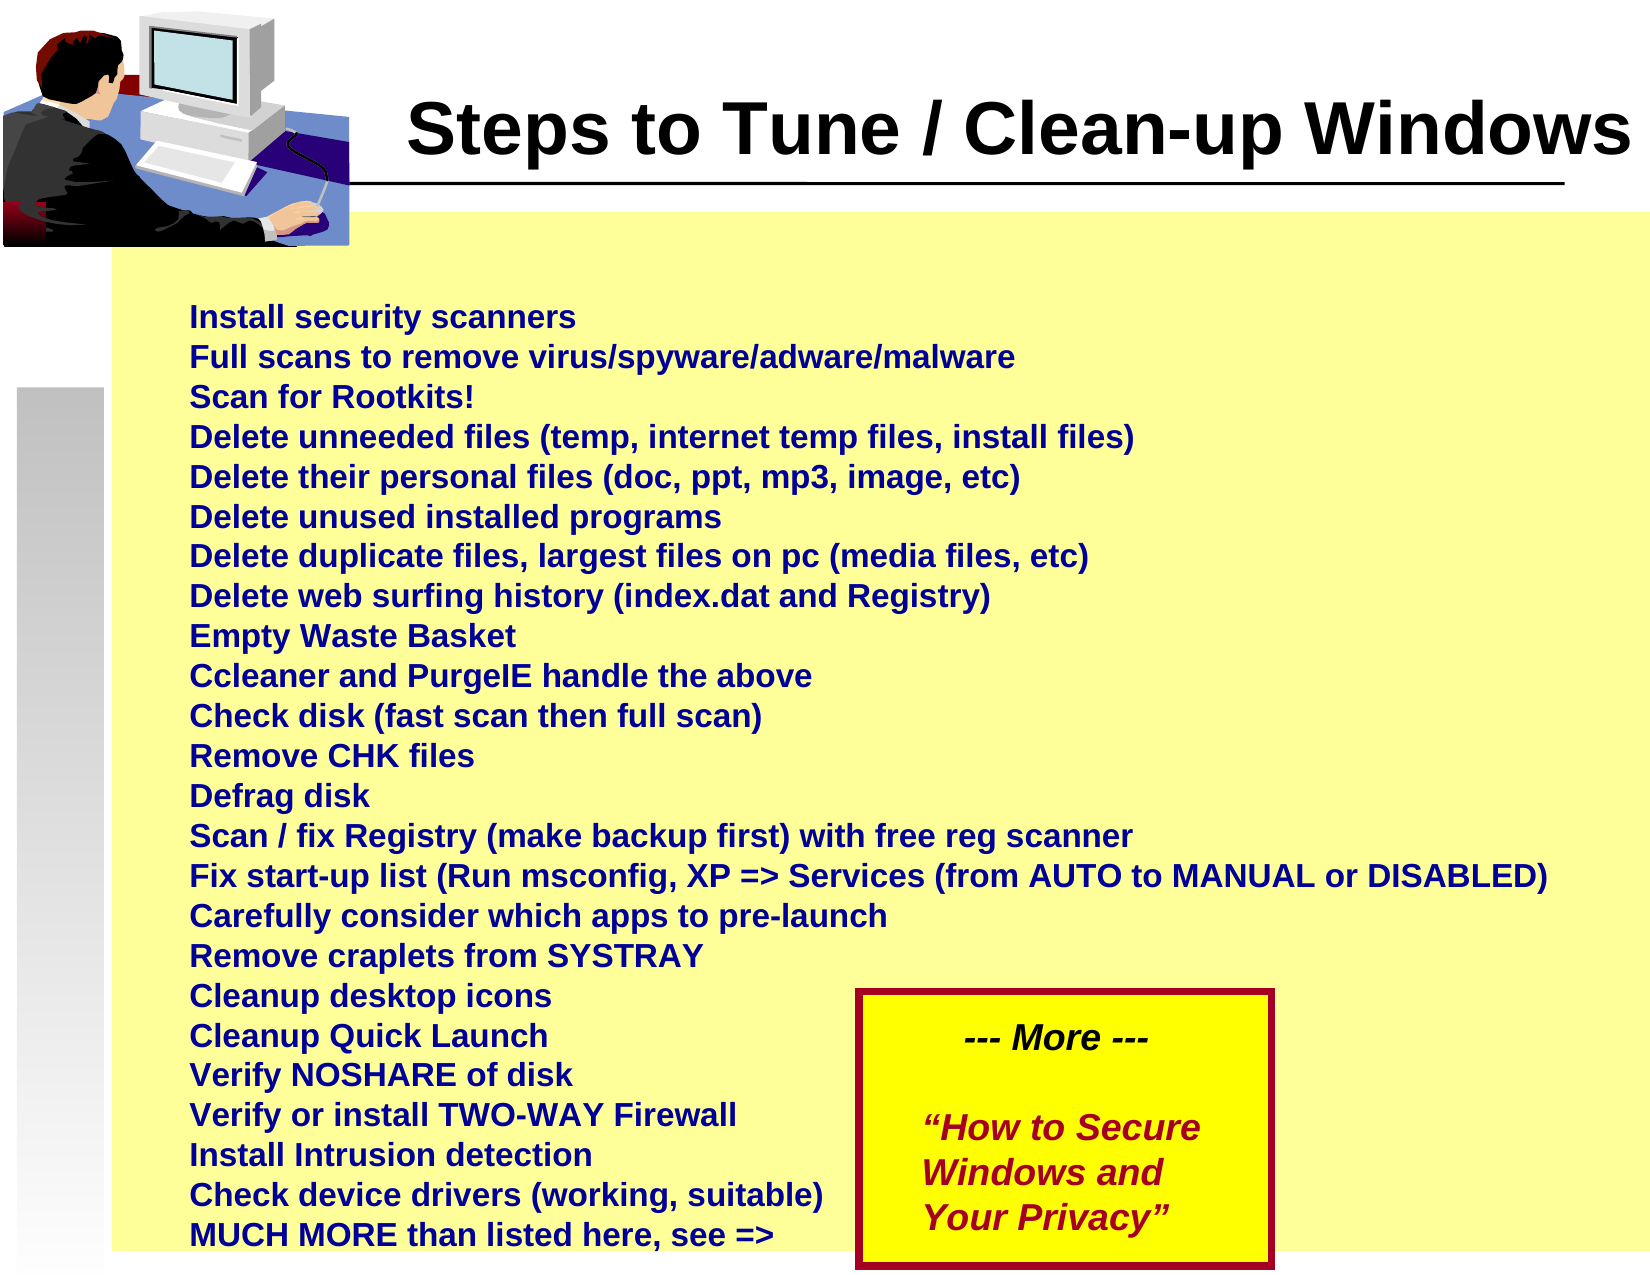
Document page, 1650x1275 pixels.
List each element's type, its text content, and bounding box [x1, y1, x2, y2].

text_box [16, 387, 105, 1275]
text_box Install security scanners Full scans to remove virus/spyware/adware/malware Scan for Rootkits! Delete unneeded files (temp, internet temp files, install files) Delete their personal files (doc, ppt, mp3, image, etc) Delete unused installed programs Delete duplicate files, largest files on pc (media files, etc) Delete web surfing history (index.dat and Registry) Empty Waste Basket Ccleaner and PurgeIE handle the above Check disk (fast scan then full scan) Remove CHK files Defrag disk Scan / fix Registry (make backup first) with free reg scanner Fix start-up list (Run msconfig, XP => Services (from AUTO to MANUAL or DISABLED) Carefully consider which apps to pre-launch Remove craplets from SYSTRAY Cleanup desktop icons Cleanup Quick Launch Verify NOSHARE of disk Verify or install TWO-WAY Firewall Install Intrusion detection Check device drivers (working, suitable) MUCH MORE than listed here, see => [146, 287, 1566, 1262]
text_box [112, 212, 1650, 1251]
text_box [859, 991, 1272, 1267]
chart [0, 11, 356, 250]
text_box Steps to Tune / Clean-up Windows [391, 71, 1650, 178]
text_box --- More --- “How to Secure Windows and Your Privacy” [906, 1005, 1216, 1246]
